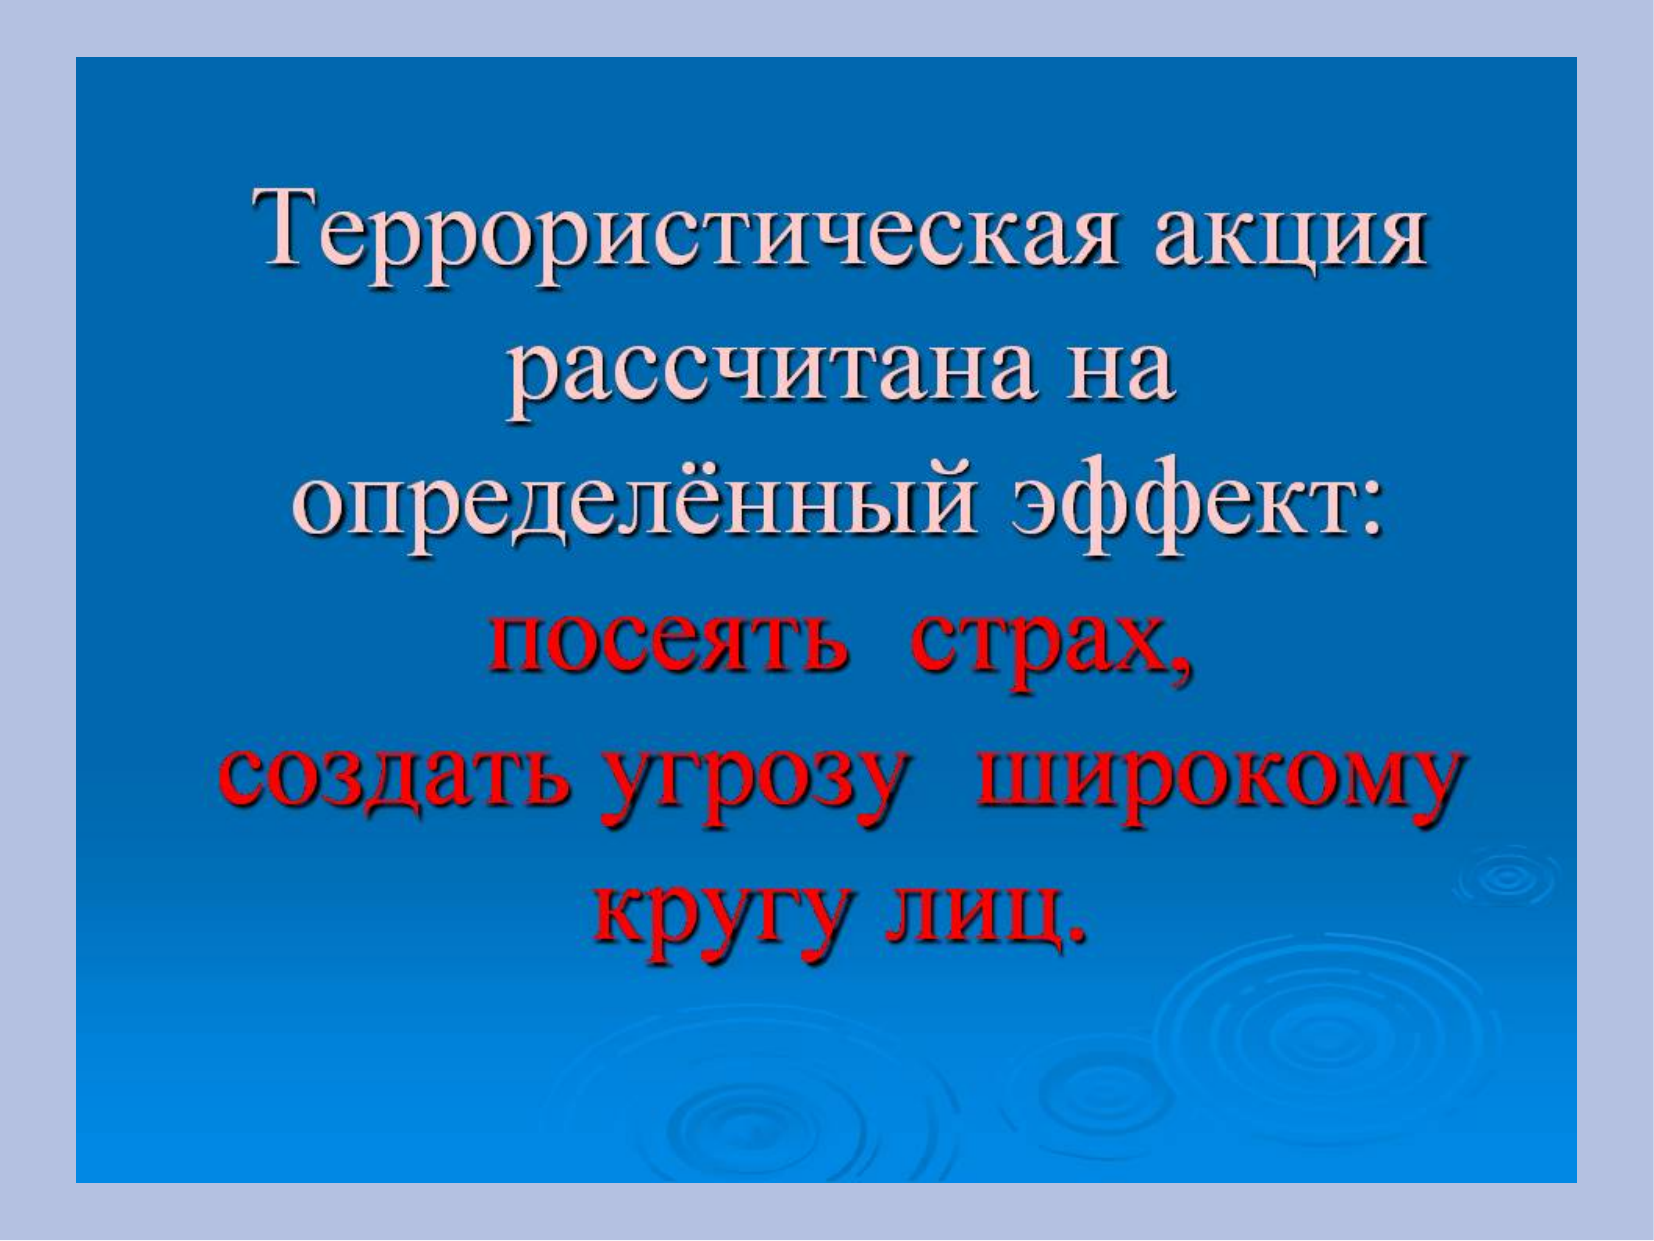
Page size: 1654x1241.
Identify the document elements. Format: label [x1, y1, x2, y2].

picture [76, 57, 1577, 1183]
